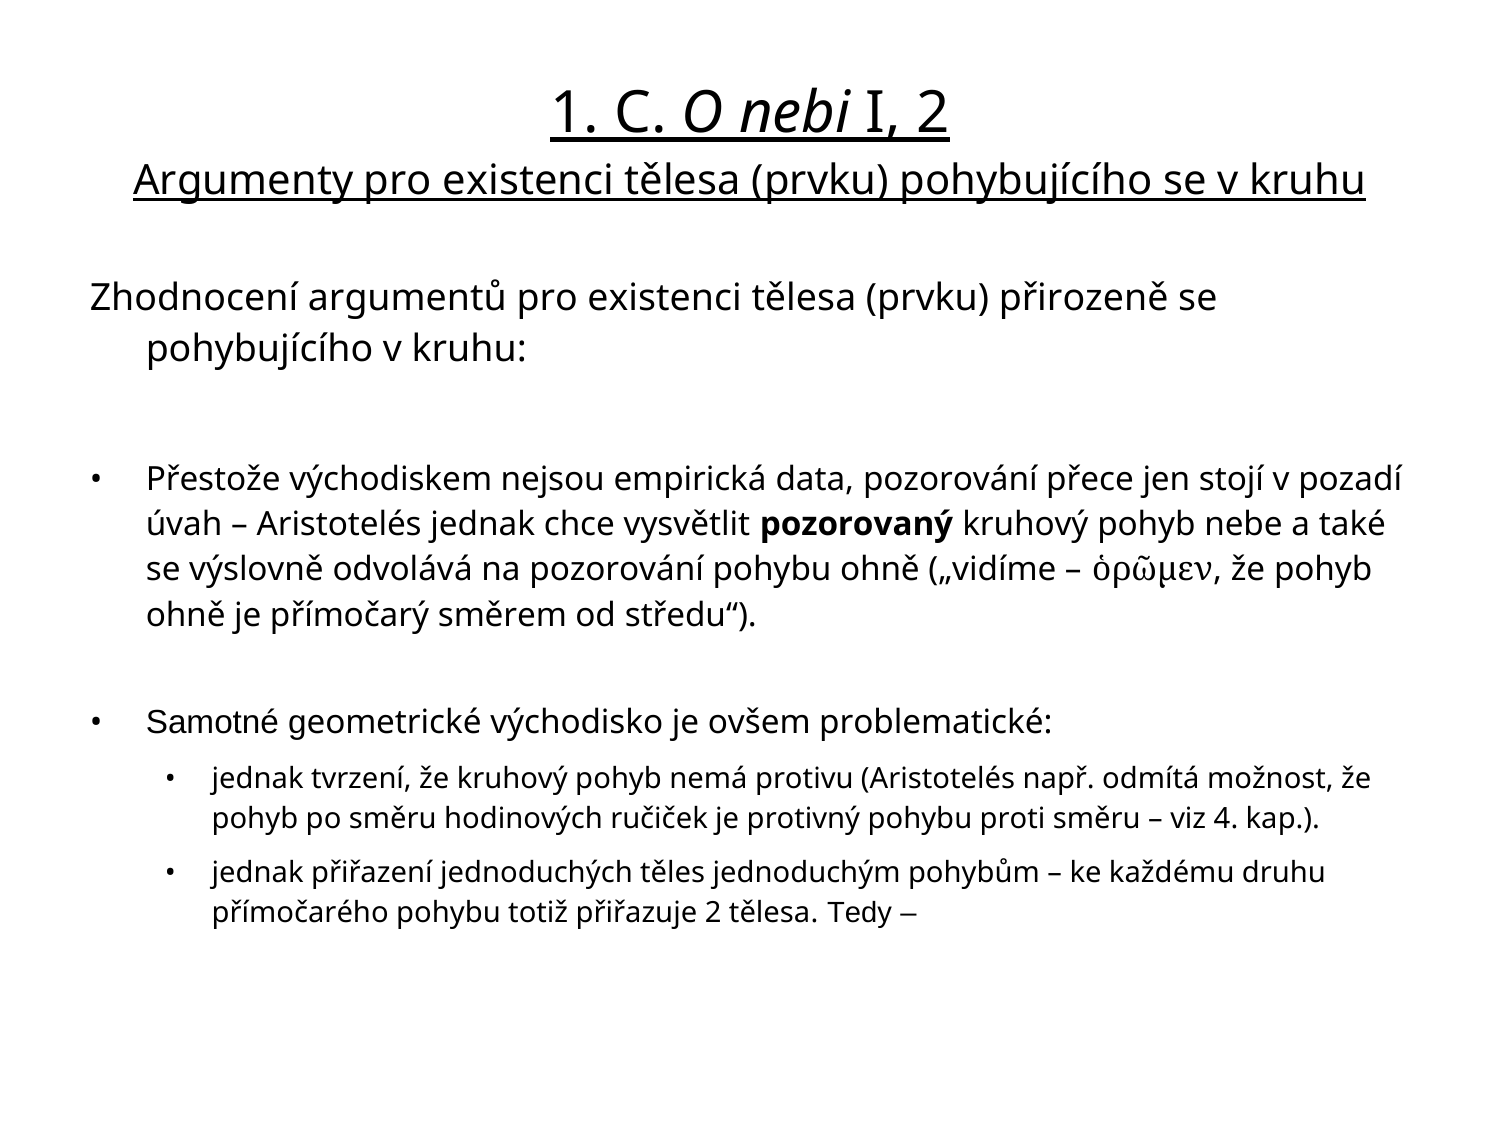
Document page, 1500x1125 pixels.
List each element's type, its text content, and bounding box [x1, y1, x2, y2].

list Zhodnocení argumentů pro existenci tělesa (prvku) přirozeně se pohybujícího v kruhu: Přestože východiskem nejsou empirická data, pozorování přece jen stojí v pozadí úvah – Aristotelés jednak chce vysvětlit pozorovaný kruhový pohyb nebe a také se výslovně odvolává na pozorování pohybu ohně („vidíme – ὁρῶμεν, že pohyb ohně je přímočarý směrem od středu“). Samotné geometrické východisko je ovšem problematické: jednak tvrzení, že kruhový pohyb nemá protivu (Aristotelés např. odmítá možnost, že pohyb po směru hodinových ručiček je protivný pohybu proti směru – viz 4. kap.). jednak přiřazení jednoduchých těles jednoduchým pohybům – ke každému druhu přímočarého pohybu totiž přiřazuje 2 tělesa. Tedy – [75, 262, 1426, 1006]
title 1. C. O nebi I, 2 Argumenty pro existenci tělesa (prvku) pohybujícího se v kruhu [75, 45, 1426, 233]
